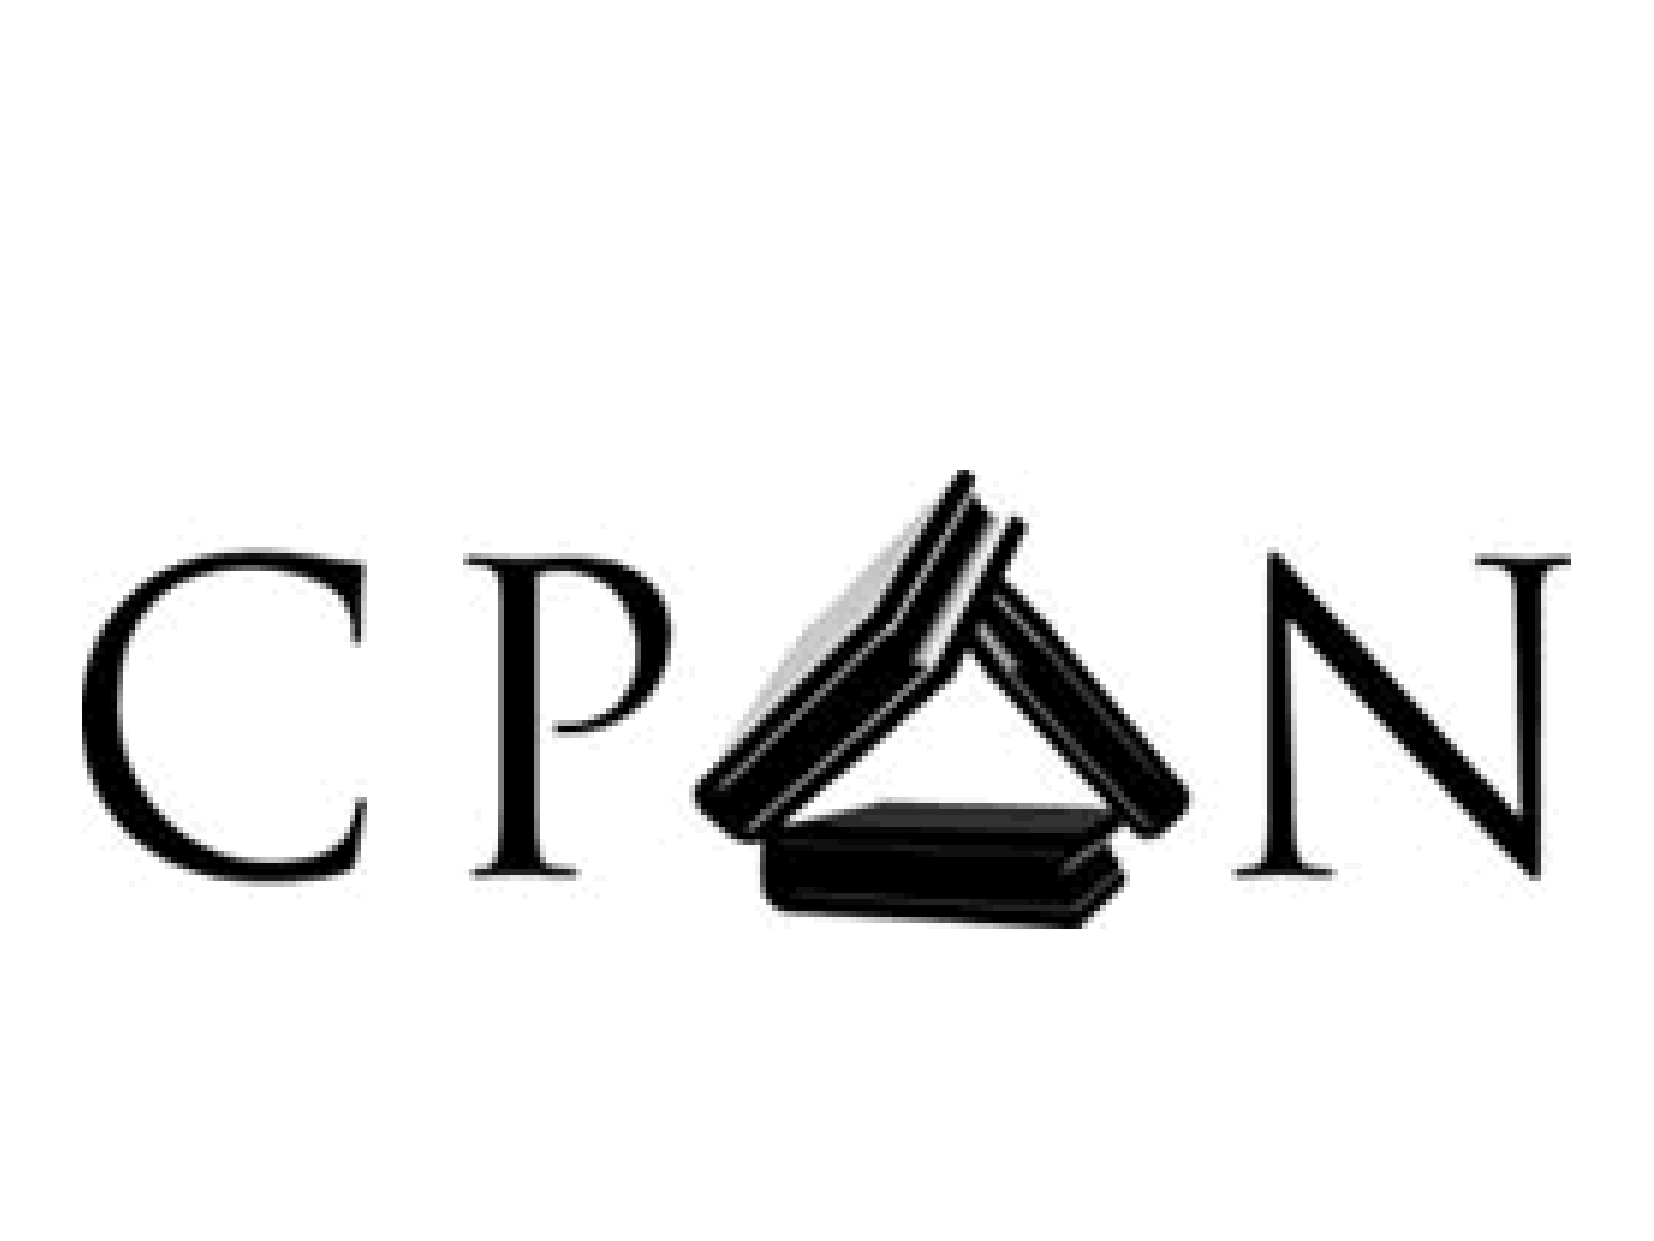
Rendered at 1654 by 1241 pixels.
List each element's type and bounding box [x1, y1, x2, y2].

picture [82, 470, 1571, 929]
